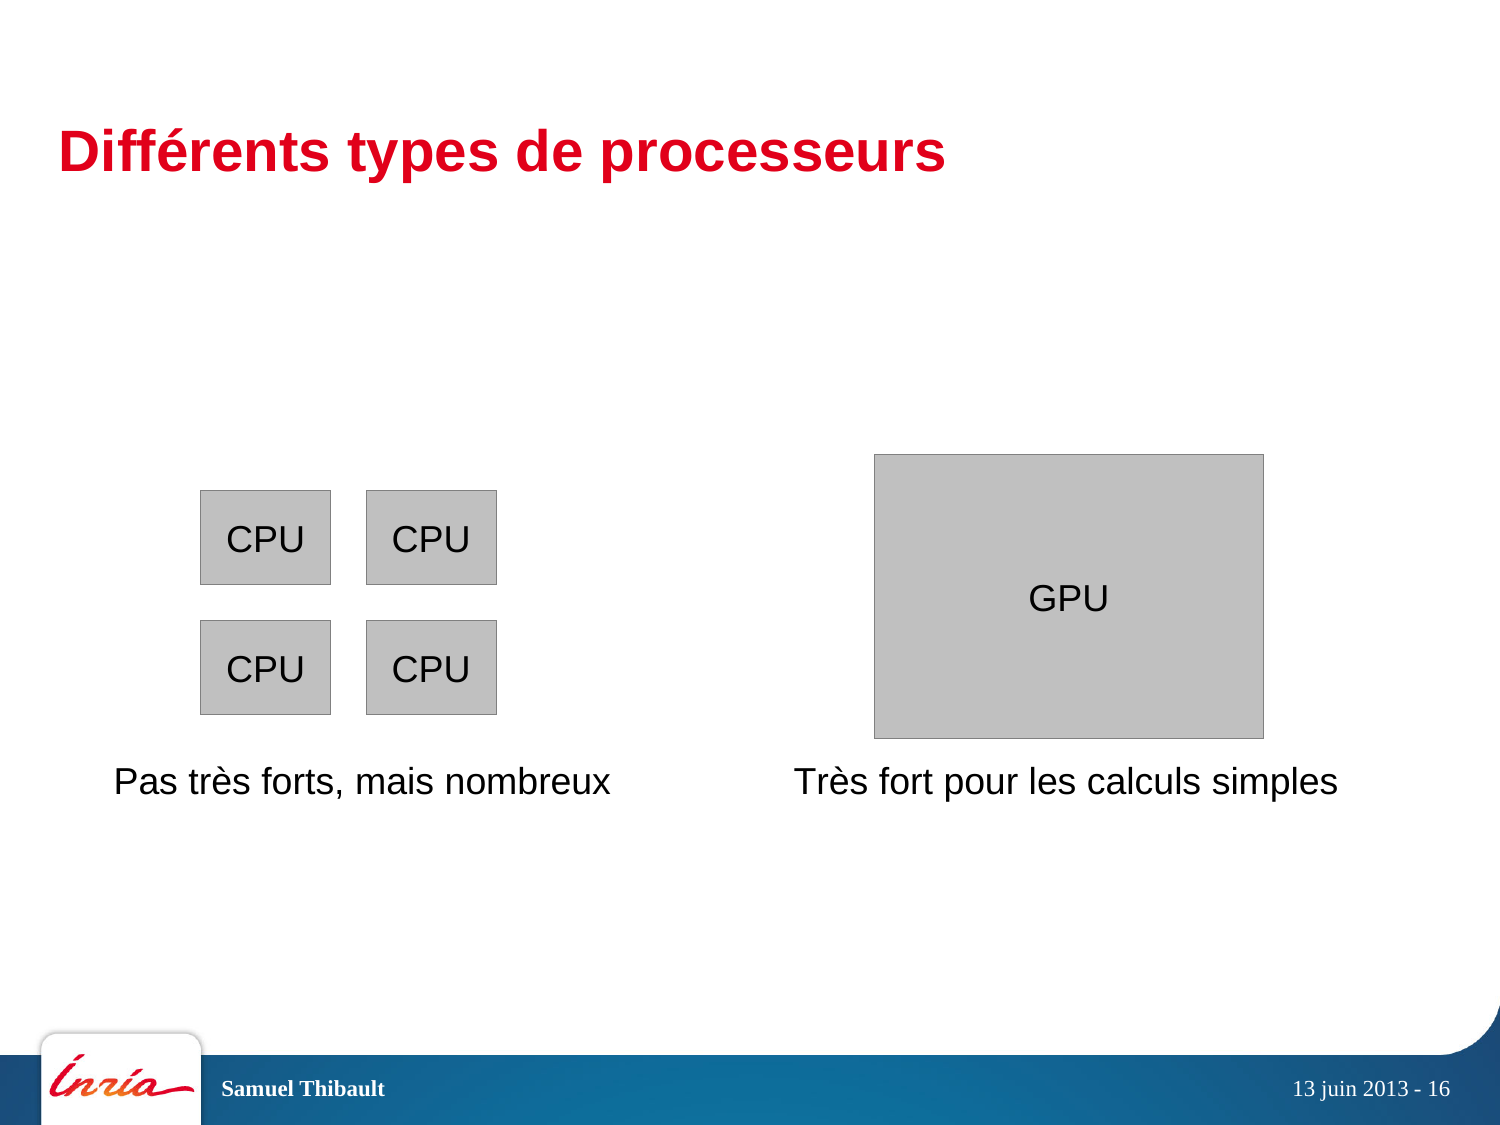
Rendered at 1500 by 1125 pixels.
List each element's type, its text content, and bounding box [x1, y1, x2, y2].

title Différents types de processeurs [59, 59, 1477, 237]
text_box CPU [200, 490, 331, 585]
text_box CPU [366, 620, 497, 715]
text_box CPU [366, 490, 497, 585]
text_box Très fort pour les calculs simples [778, 749, 1355, 810]
text_box GPU [874, 454, 1264, 739]
picture [0, 947, 1500, 1125]
text_box CPU [200, 620, 331, 715]
text_box Pas très forts, mais nombreux [98, 749, 627, 810]
